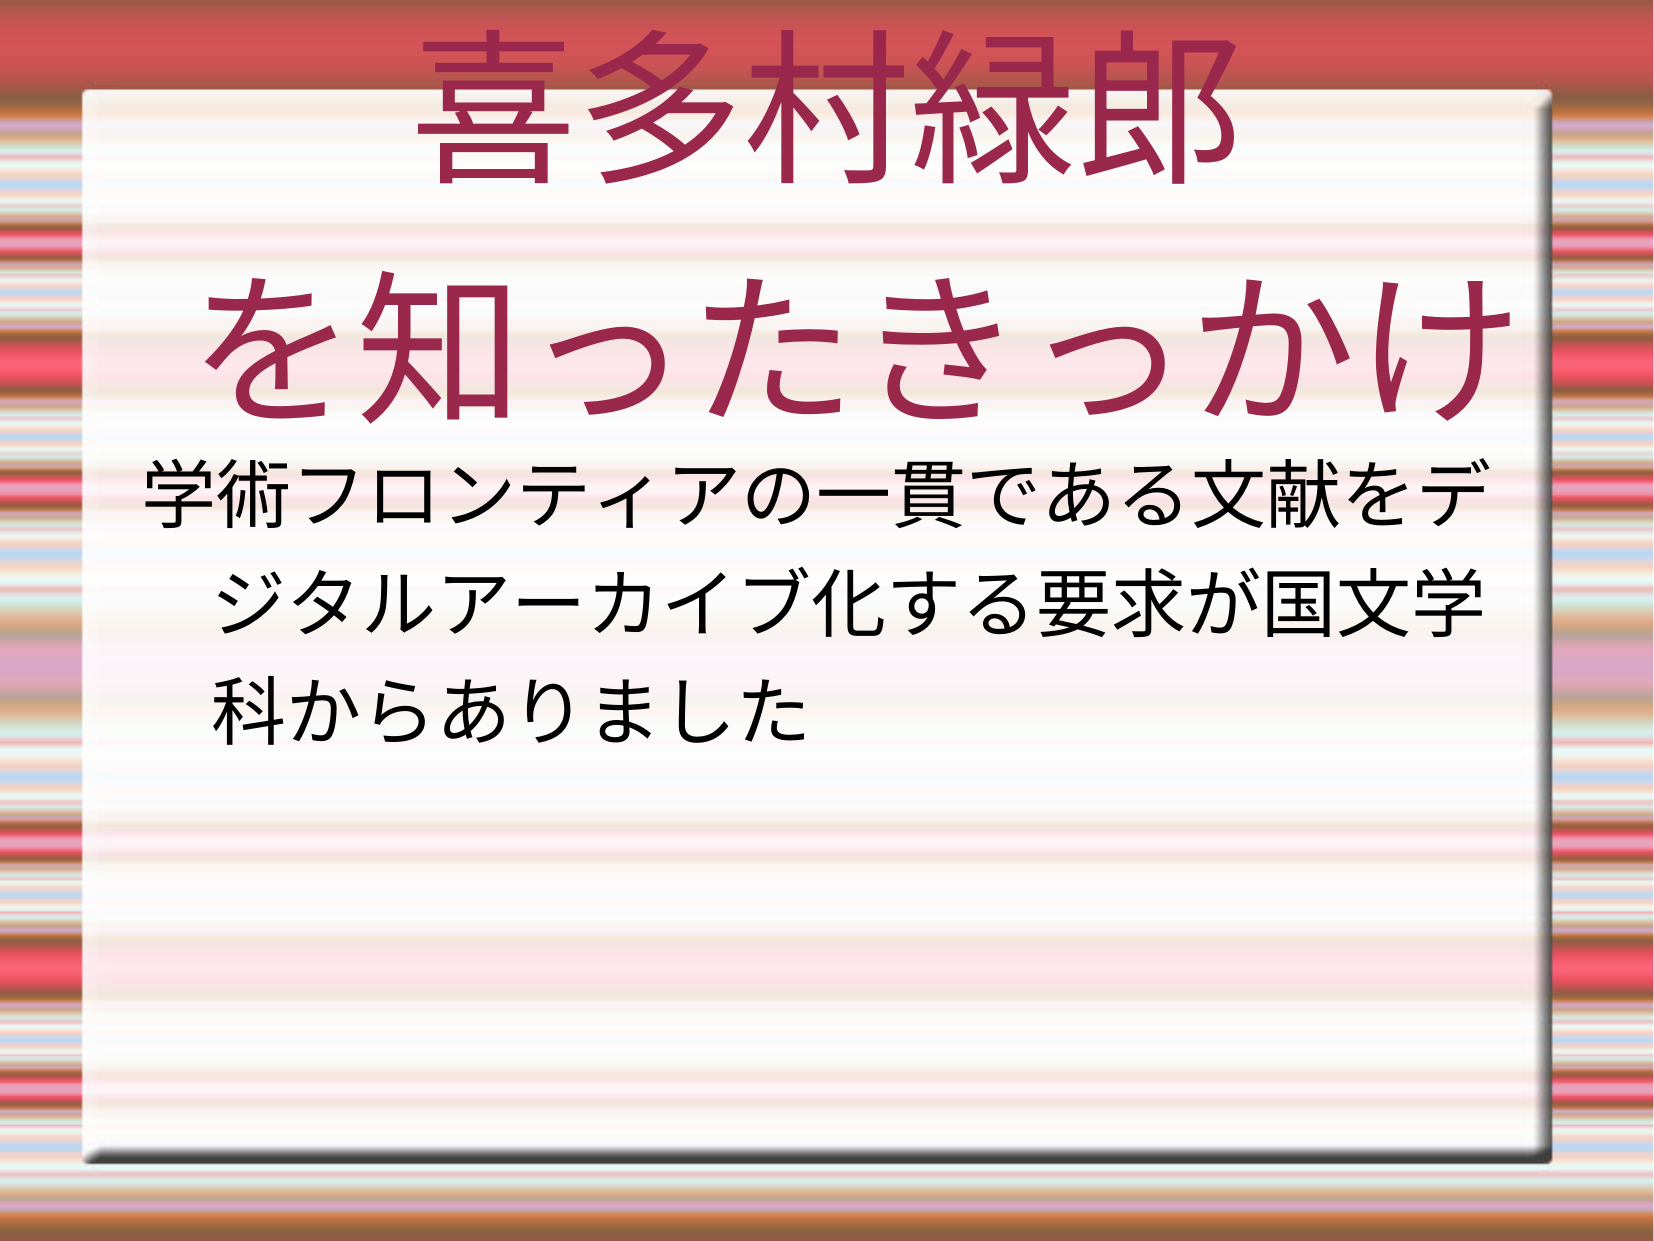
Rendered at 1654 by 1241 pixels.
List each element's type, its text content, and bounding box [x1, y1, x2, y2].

picture [0, 0, 1654, 1241]
list 学術フロンティアの一貫である文献をデジタルアーカイブ化する要求が国文学科からありました [129, 435, 1511, 1218]
title 喜多村緑郎 を知ったきっかけ [121, 51, 1534, 386]
